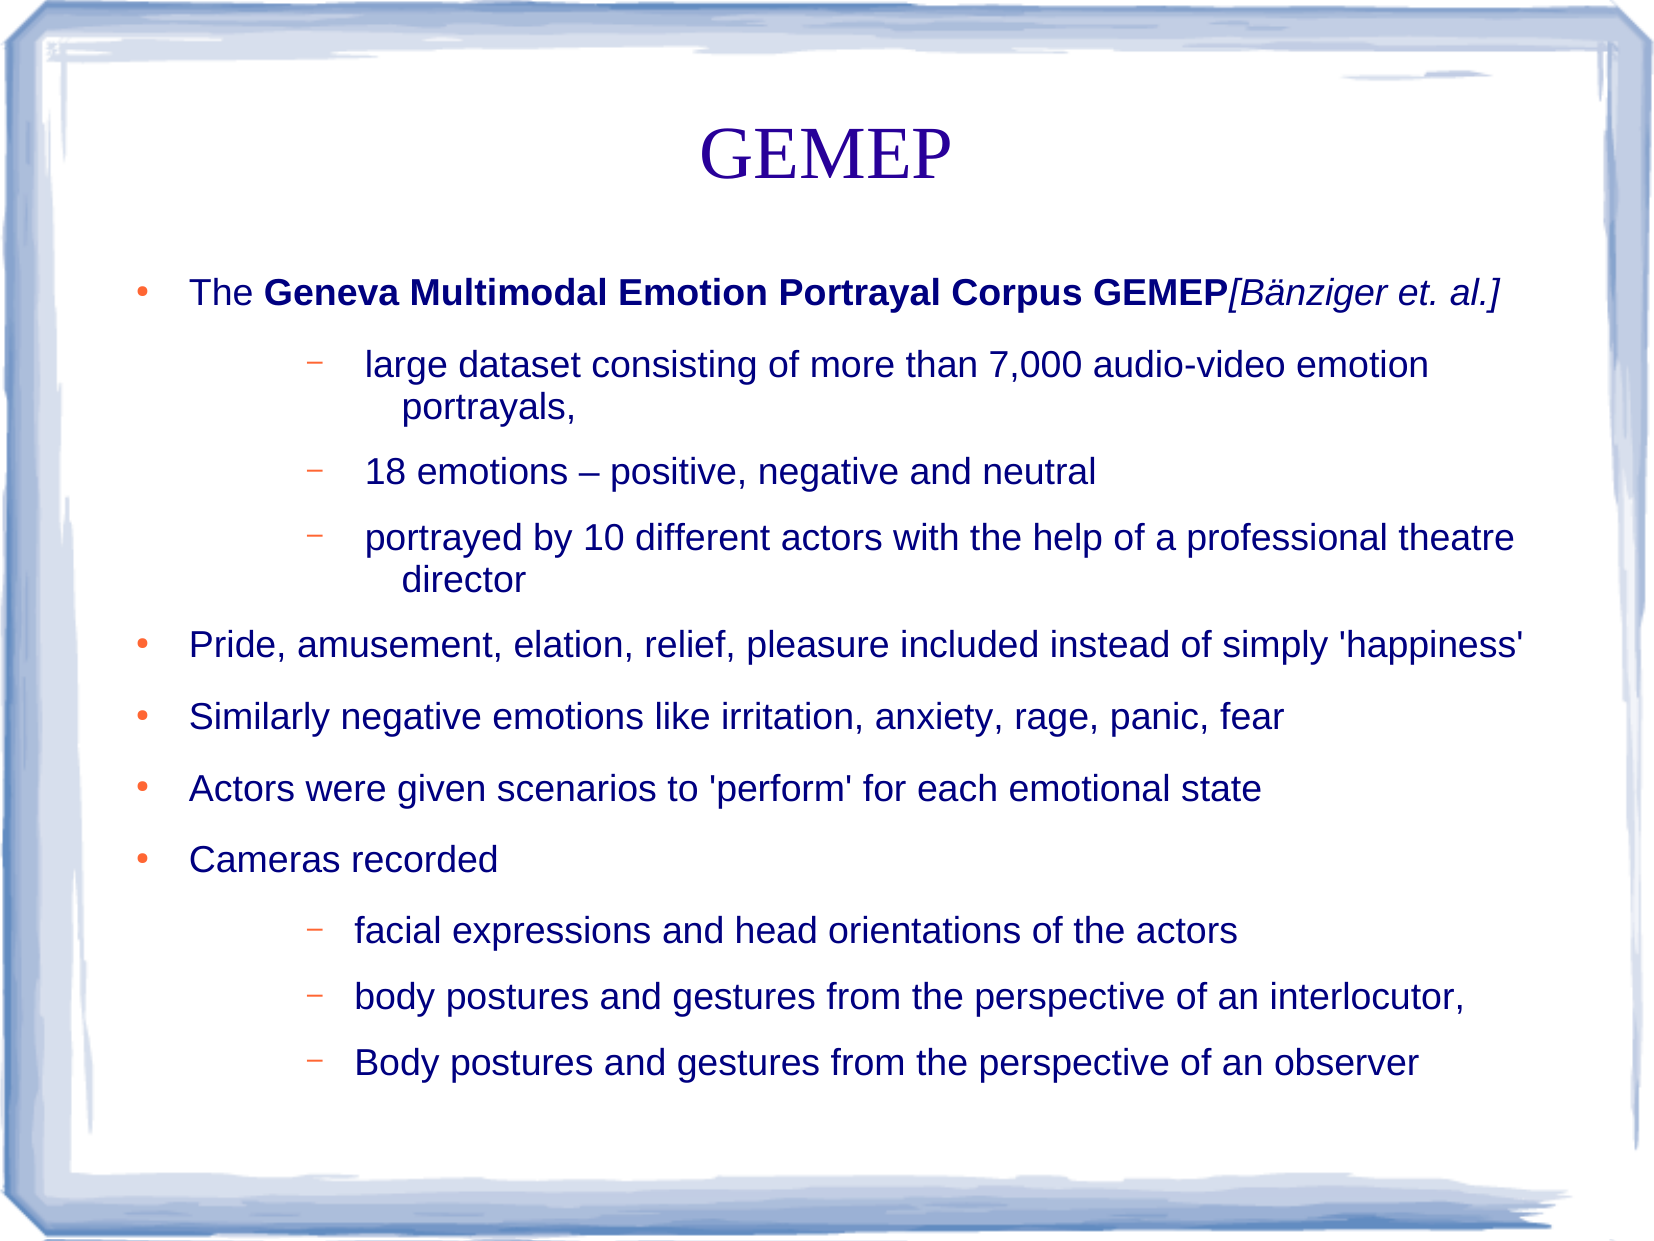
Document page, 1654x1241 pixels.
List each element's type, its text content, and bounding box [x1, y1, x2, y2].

title GEMEP [82, 49, 1571, 257]
list The Geneva Multimodal Emotion Portrayal Corpus GEMEP[Bänziger et. al.] large dataset consisting of more than 7,000 audio-video emotion portrayals, 18 emotions – positive, negative and neutral portrayed by 10 different actors with the help of a professional theatre director Pride, amusement, elation, relief, pleasure included instead of simply 'happiness' Similarly negative emotions like irritation, anxiety, rage, panic, fear Actors were given scenarios to 'perform' for each emotional state Cameras recorded facial expressions and head orientations of the actors body postures and gestures from the perspective of an interlocutor, Body postures and gestures from the perspective of an observer [118, 271, 1571, 1149]
picture [0, 0, 1654, 1241]
